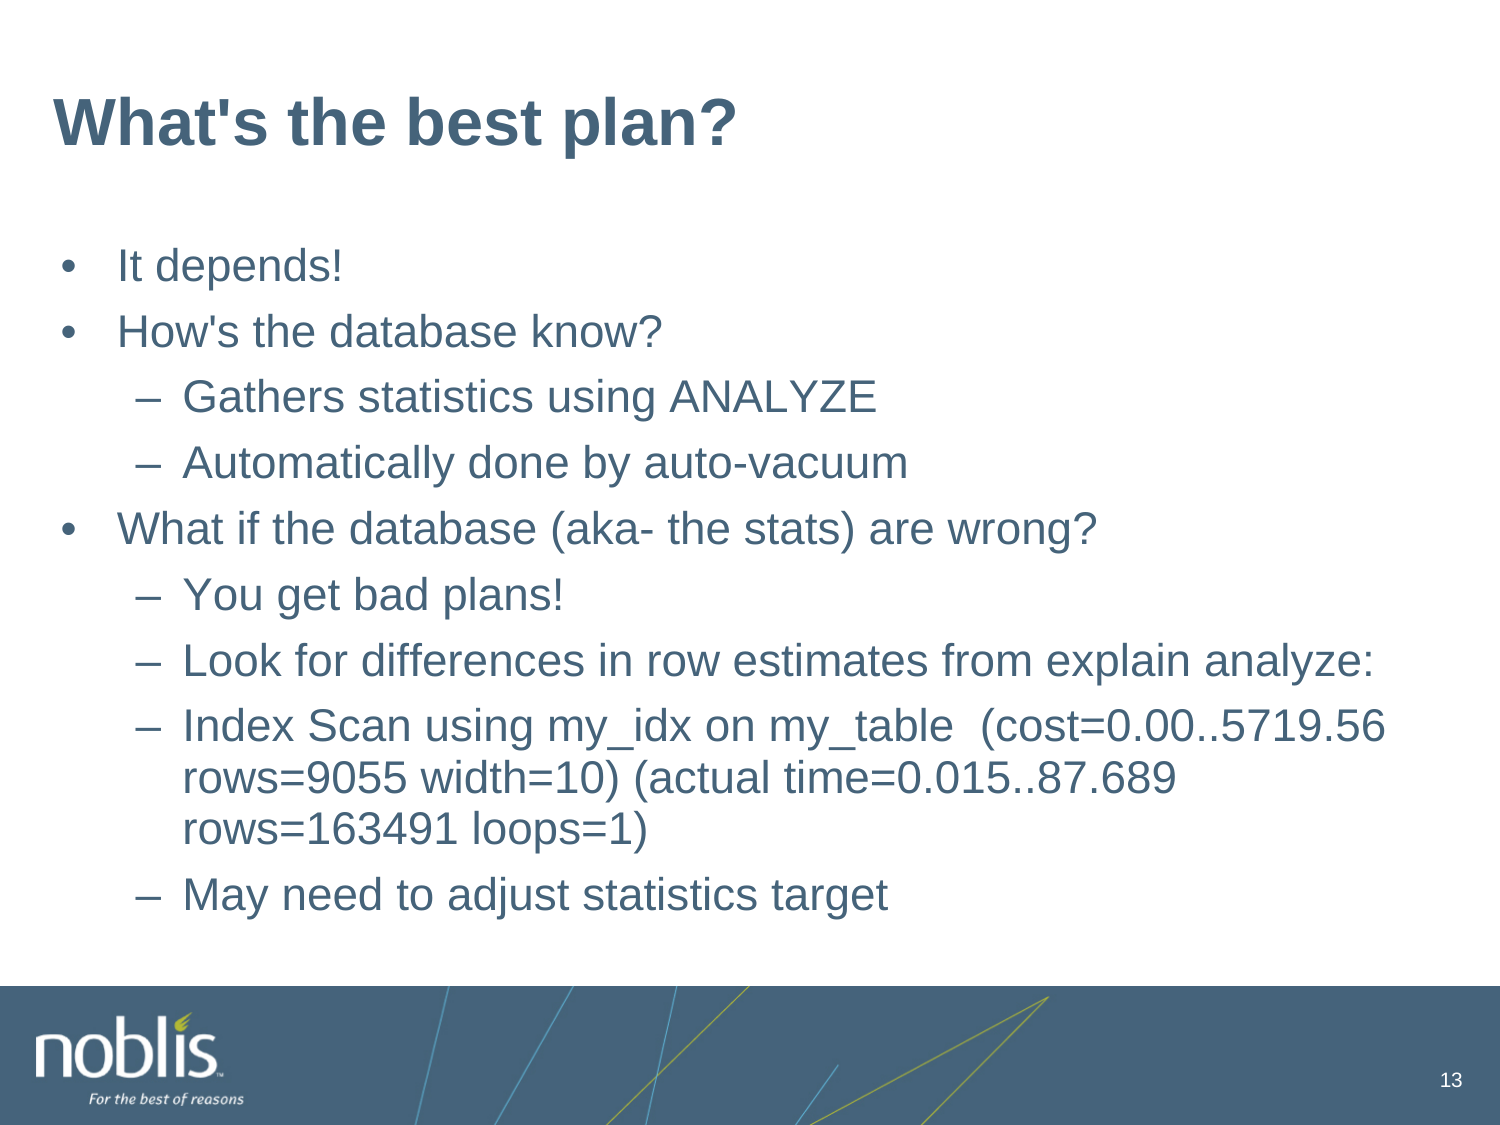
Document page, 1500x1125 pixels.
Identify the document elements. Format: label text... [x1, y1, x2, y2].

picture [0, 986, 1500, 1125]
title What's the best plan? [53, 38, 1438, 211]
list It depends! How's the database know? Gathers statistics using ANALYZE Automatically done by auto-vacuum What if the database (aka- the stats) are wrong? You get bad plans! Look for differences in row estimates from explain analyze: Index Scan using my_idx on my_table (cost=0.00..5719.56 rows=9055 width=10) (actual time=0.015..87.689 rows=163491 loops=1) May need to adjust statistics target [60, 239, 1437, 968]
